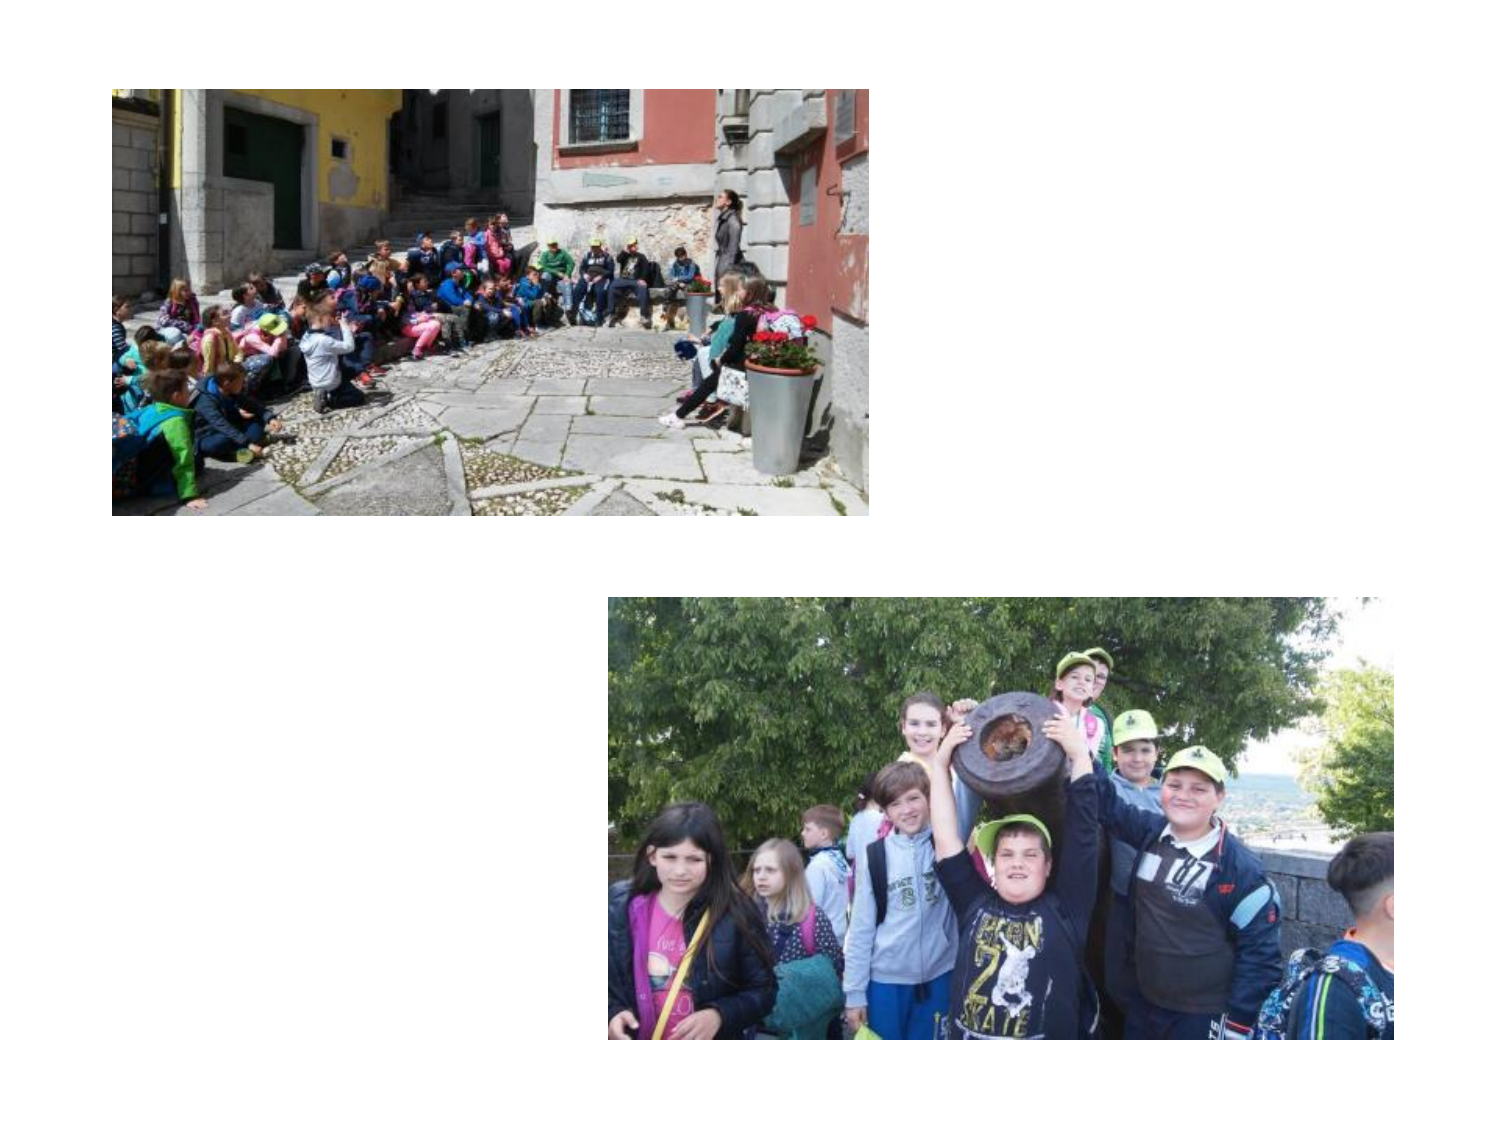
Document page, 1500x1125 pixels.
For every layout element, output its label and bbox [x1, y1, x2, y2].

picture [608, 597, 1394, 1040]
picture [112, 90, 869, 516]
